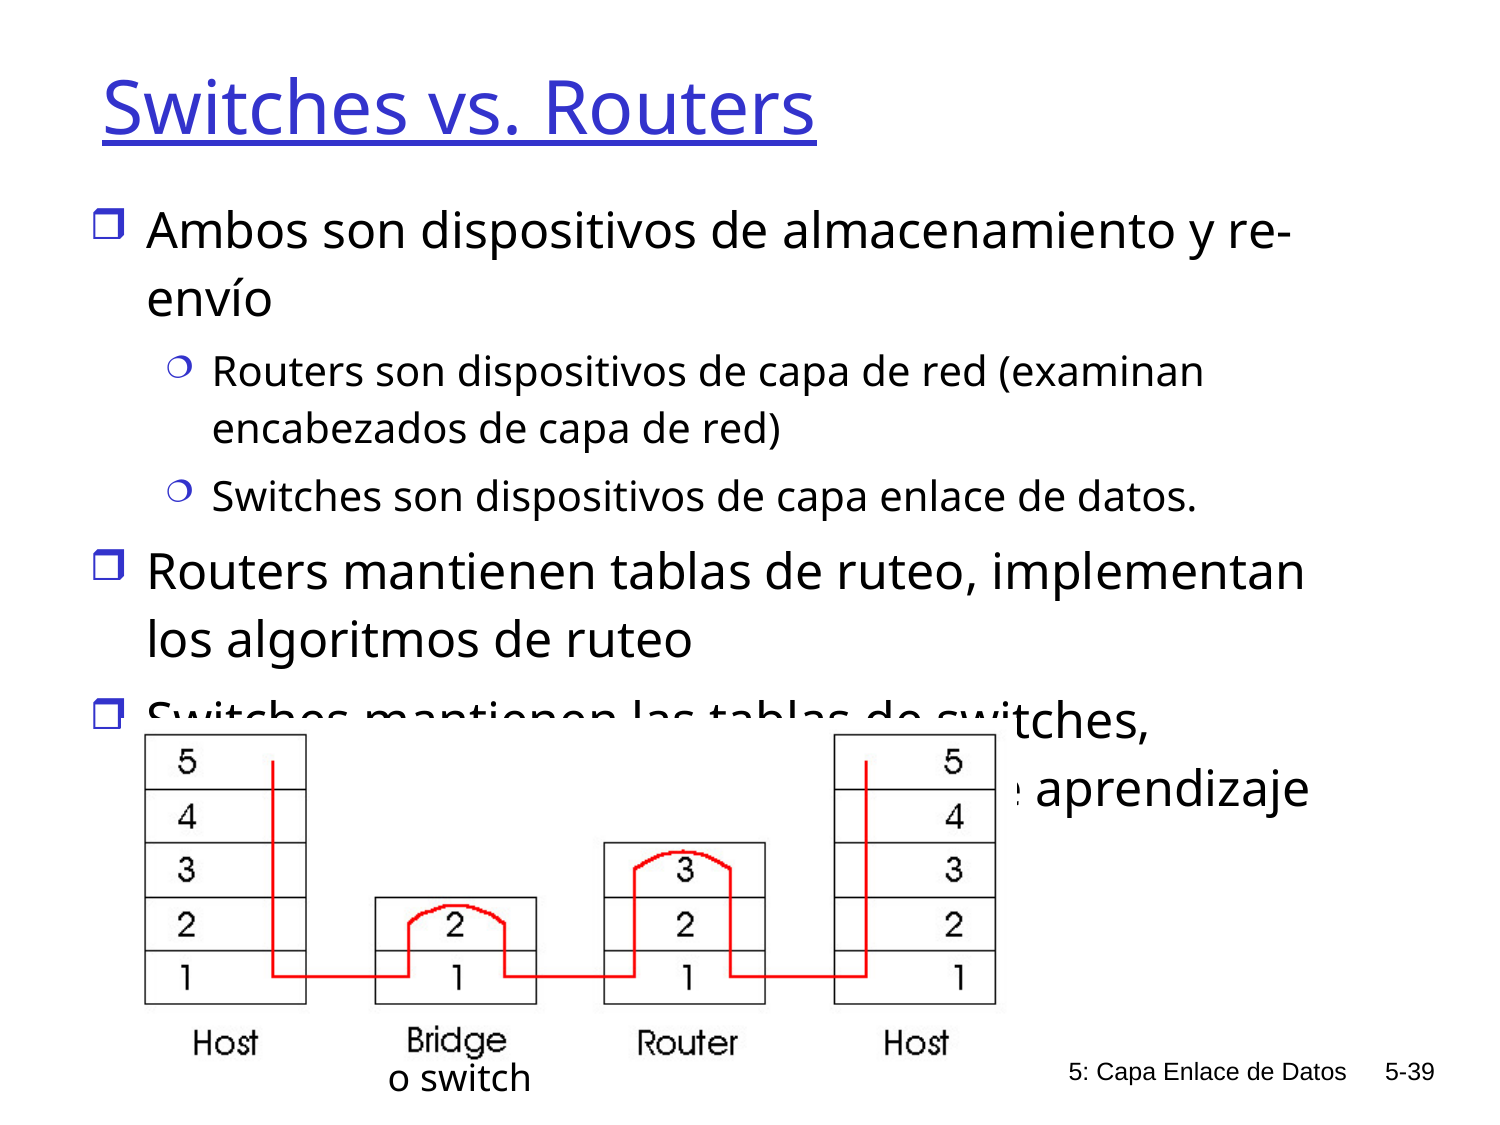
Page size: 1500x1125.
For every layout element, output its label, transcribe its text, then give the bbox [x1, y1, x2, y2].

picture [121, 718, 1017, 1073]
list Ambos son dispositivos de almacenamiento y re-envío Routers son dispositivos de capa de red (examinan encabezados de capa de red) Switches son dispositivos de capa enlace de datos. Routers mantienen tablas de ruteo, implementan los algoritmos de ruteo Switches mantienen las tablas de switches, implementan filtrado y algoritmos de aprendizaje [75, 187, 1388, 1013]
title Switches vs. Routers [87, 23, 1363, 187]
text_box o switch [372, 1046, 561, 1106]
